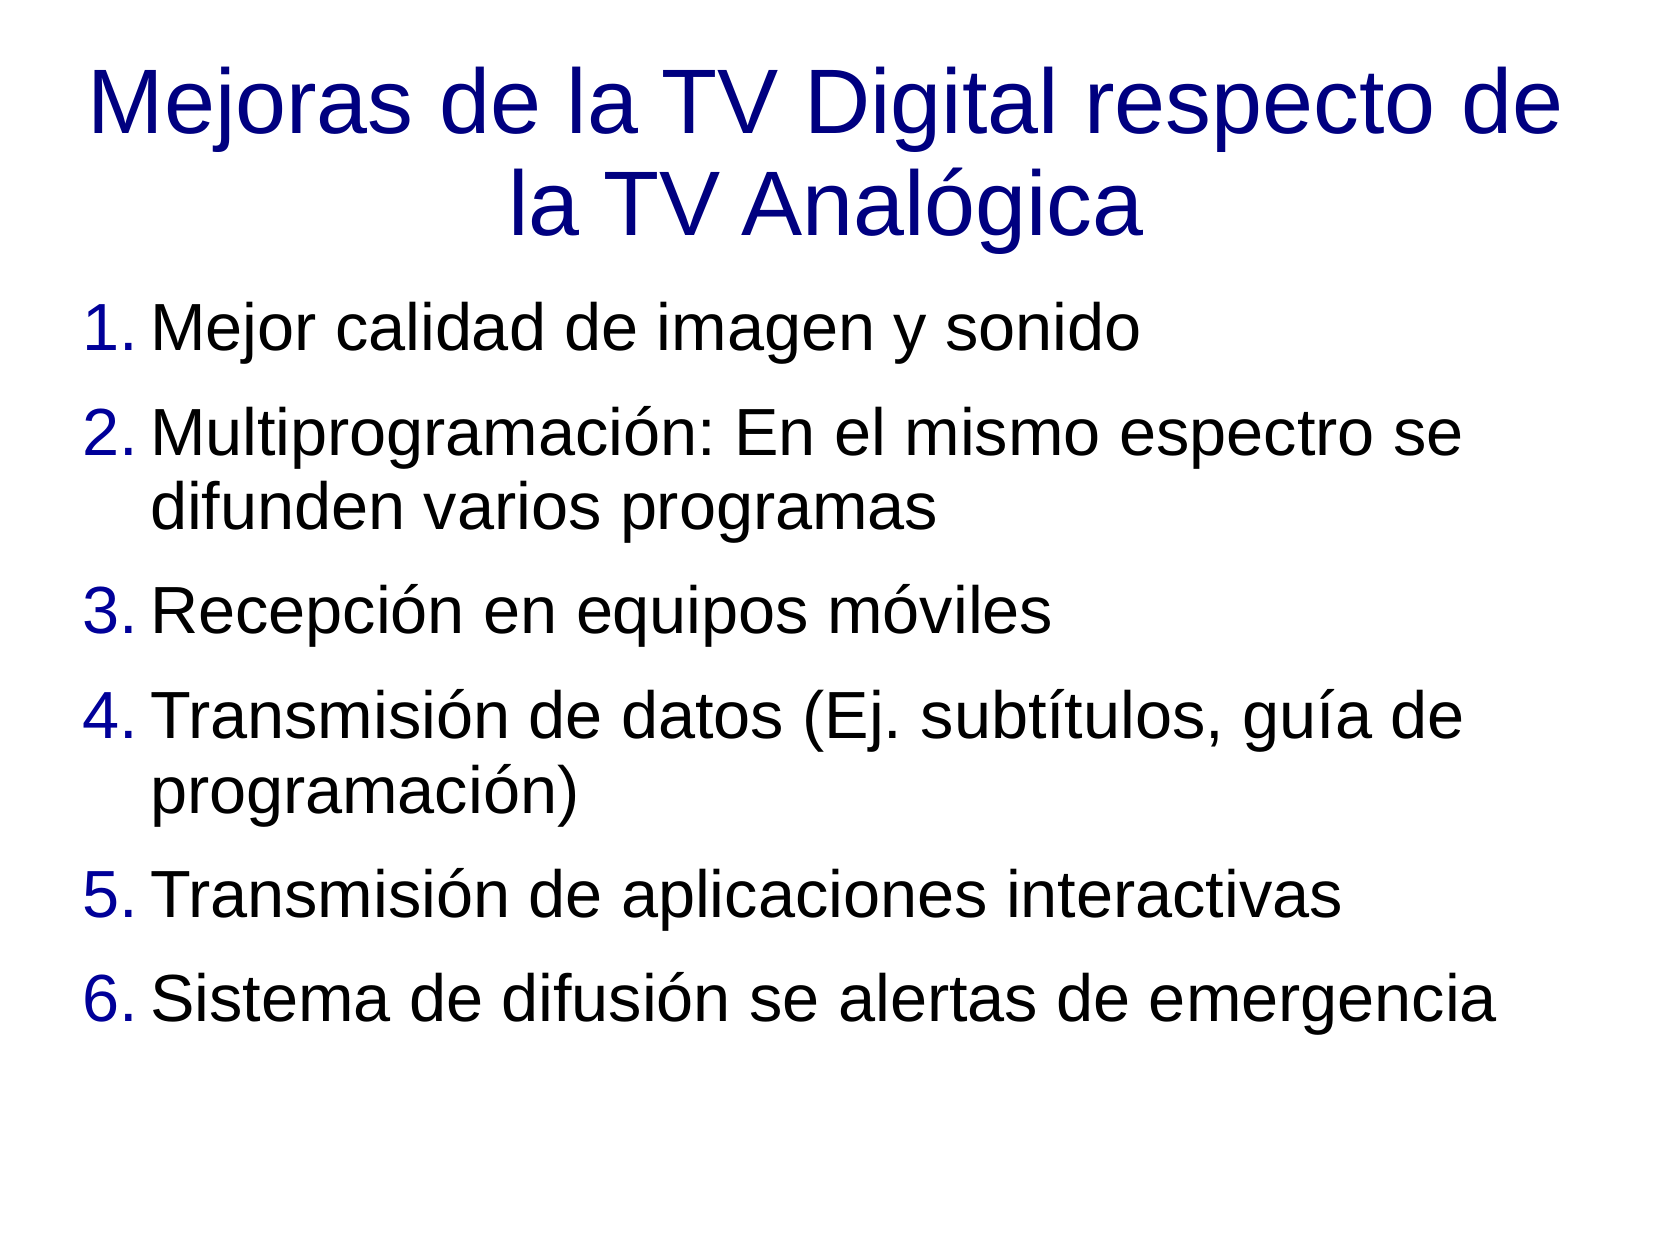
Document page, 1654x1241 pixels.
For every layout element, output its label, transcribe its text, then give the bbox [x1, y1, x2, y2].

title Mejoras de la TV Digital respecto de la TV Analógica [82, 49, 1571, 257]
list Mejor calidad de imagen y sonido Multiprogramación: En el mismo espectro se difunden varios programas Recepción en equipos móviles Transmisión de datos (Ej. subtítulos, guía de programación) Transmisión de aplicaciones interactivas Sistema de difusión se alertas de emergencia [82, 290, 1538, 1121]
